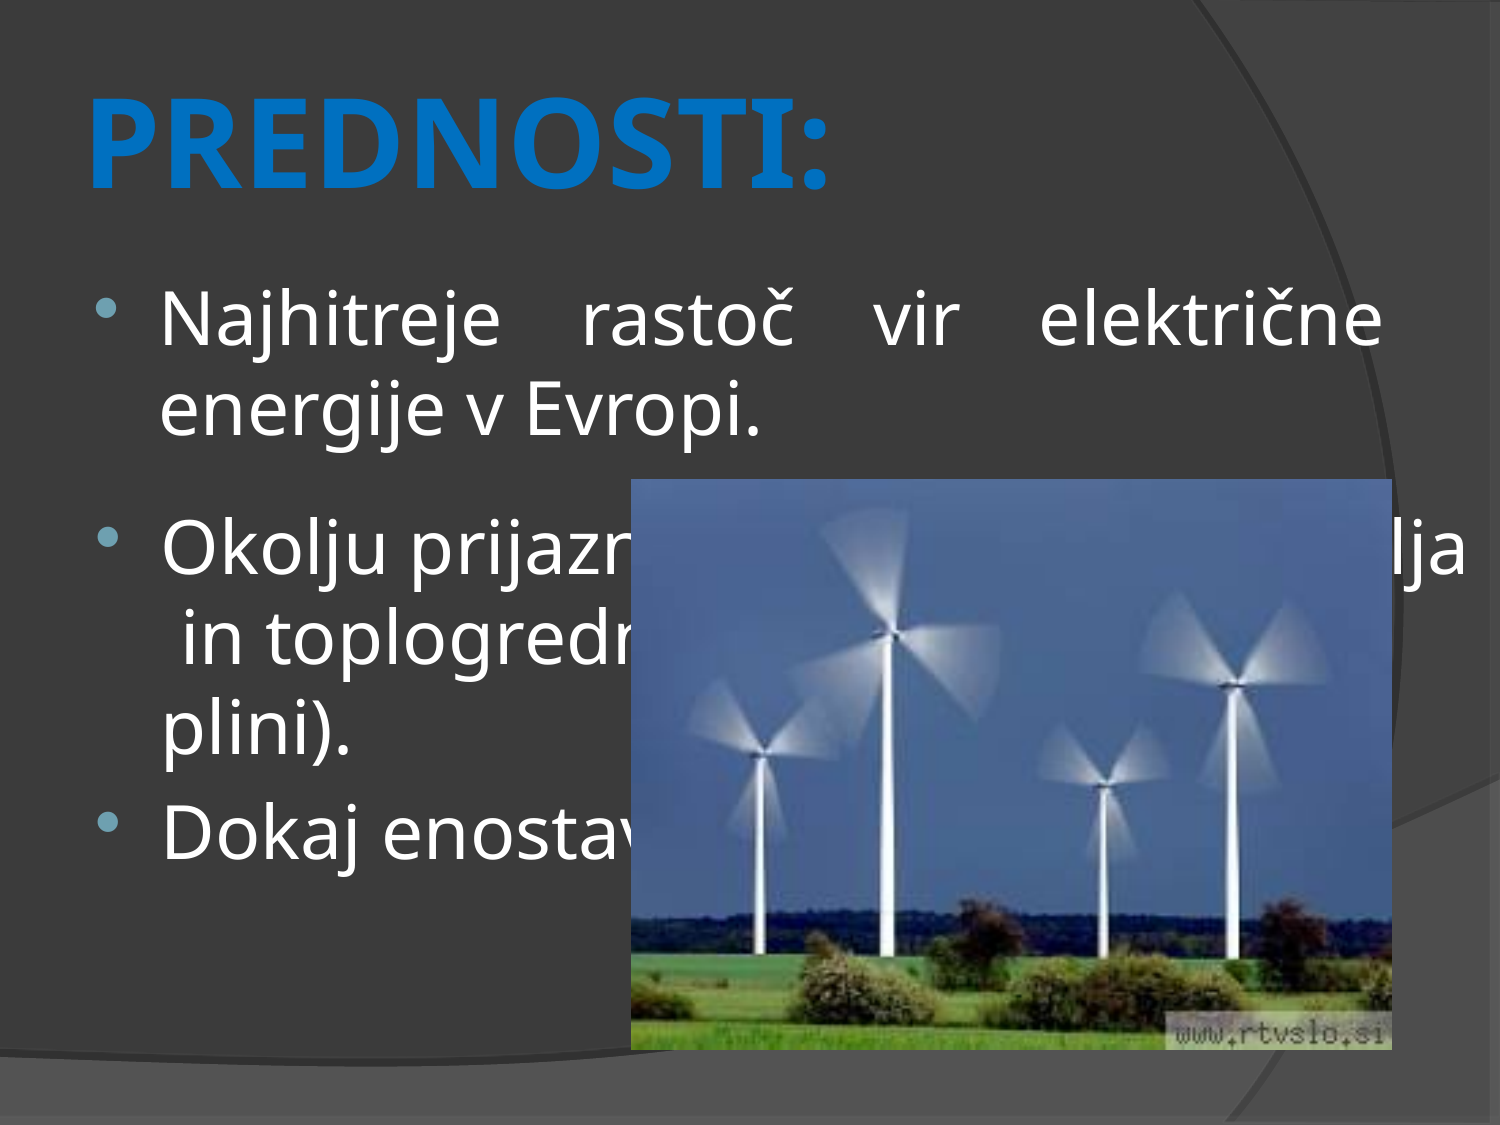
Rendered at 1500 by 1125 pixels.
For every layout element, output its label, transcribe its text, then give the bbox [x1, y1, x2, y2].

list Okolju prijazna, ne onesnažuje okolja in toplogrednih plinov (škodljivi plini). Dokaj enostavna izgradnja [76, 491, 1500, 1059]
title PREDNOSTI: [75, 45, 1300, 233]
picture [631, 479, 1392, 1050]
list Najhitreje rastoč vir električne energije v Evropi. [75, 262, 1400, 528]
